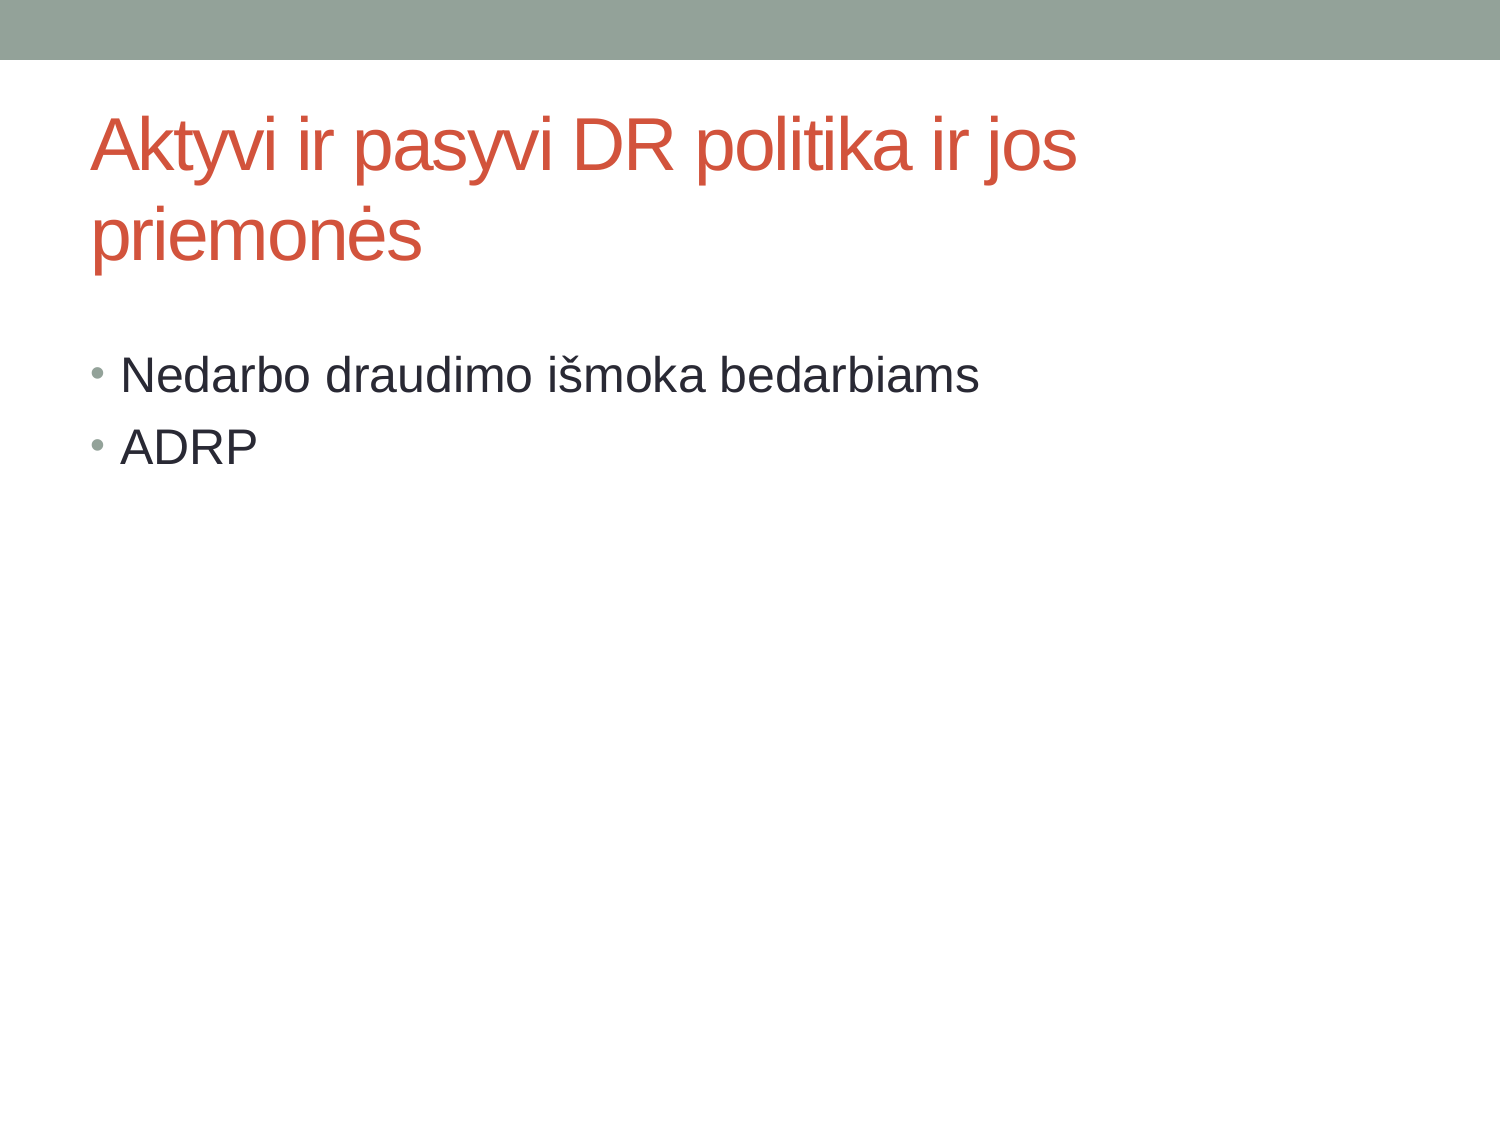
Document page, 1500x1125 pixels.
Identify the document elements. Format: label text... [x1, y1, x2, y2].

title Aktyvi ir pasyvi DR politika ir jos priemonės [75, 87, 1426, 251]
list Nedarbo draudimo išmoka bedarbiams ADRP [75, 262, 1426, 1063]
